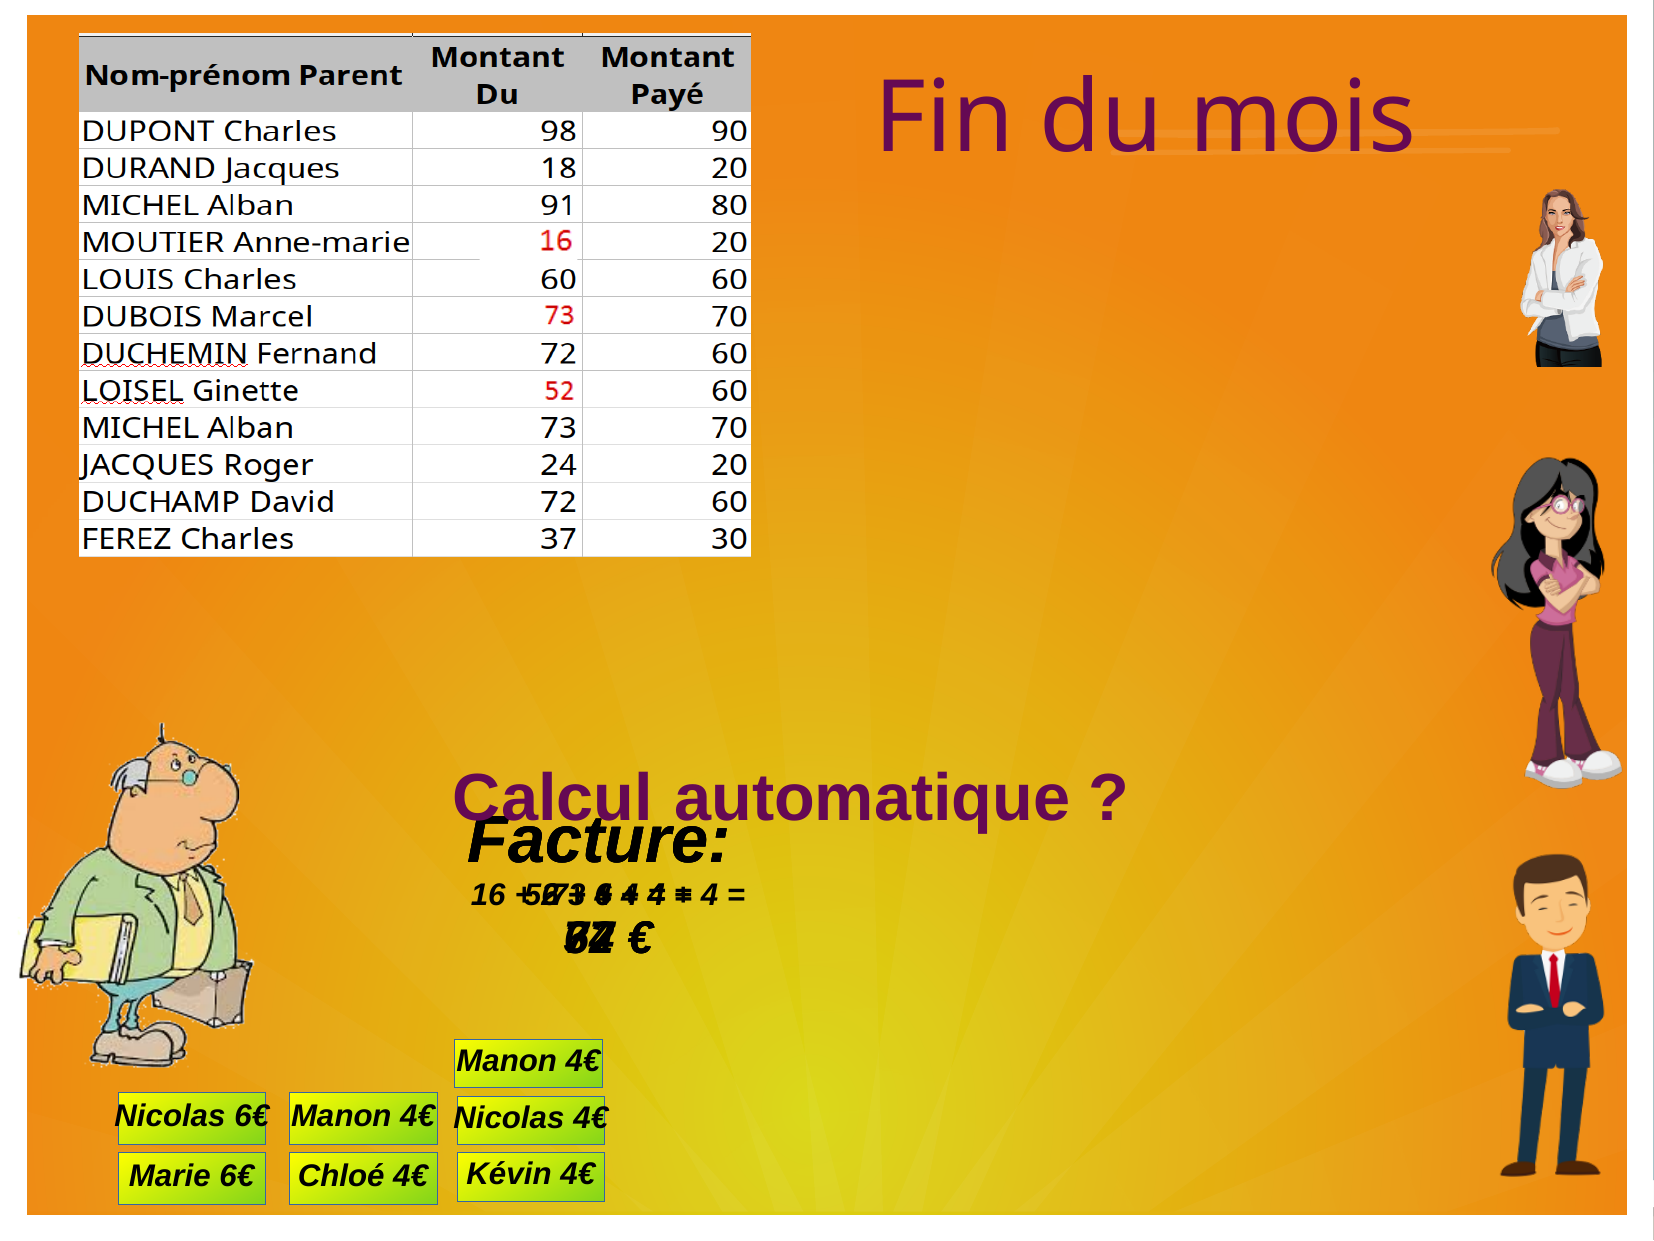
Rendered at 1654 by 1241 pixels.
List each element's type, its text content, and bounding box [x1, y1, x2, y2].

text_box Kévin 4€ [457, 1152, 605, 1202]
picture [1464, 838, 1654, 1217]
picture [0, 720, 331, 1084]
text_box Manon 4€ [289, 1092, 438, 1145]
text_box Calcul automatique ? [543, 732, 1040, 863]
text_box Fin du mois [897, 47, 1394, 178]
picture [79, 33, 751, 557]
text_box Nicolas 4€ [457, 1096, 605, 1145]
picture [1476, 437, 1654, 805]
text_box Marie 6€ [118, 1152, 266, 1205]
text_box Nicolas 6€ [118, 1092, 266, 1145]
text_box Facture: 52 + 6 + 4 = 62 € [283, 755, 934, 1016]
picture [1505, 168, 1624, 367]
text_box Manon 4€ [454, 1039, 603, 1088]
text_box Chloé 4€ [289, 1152, 438, 1205]
